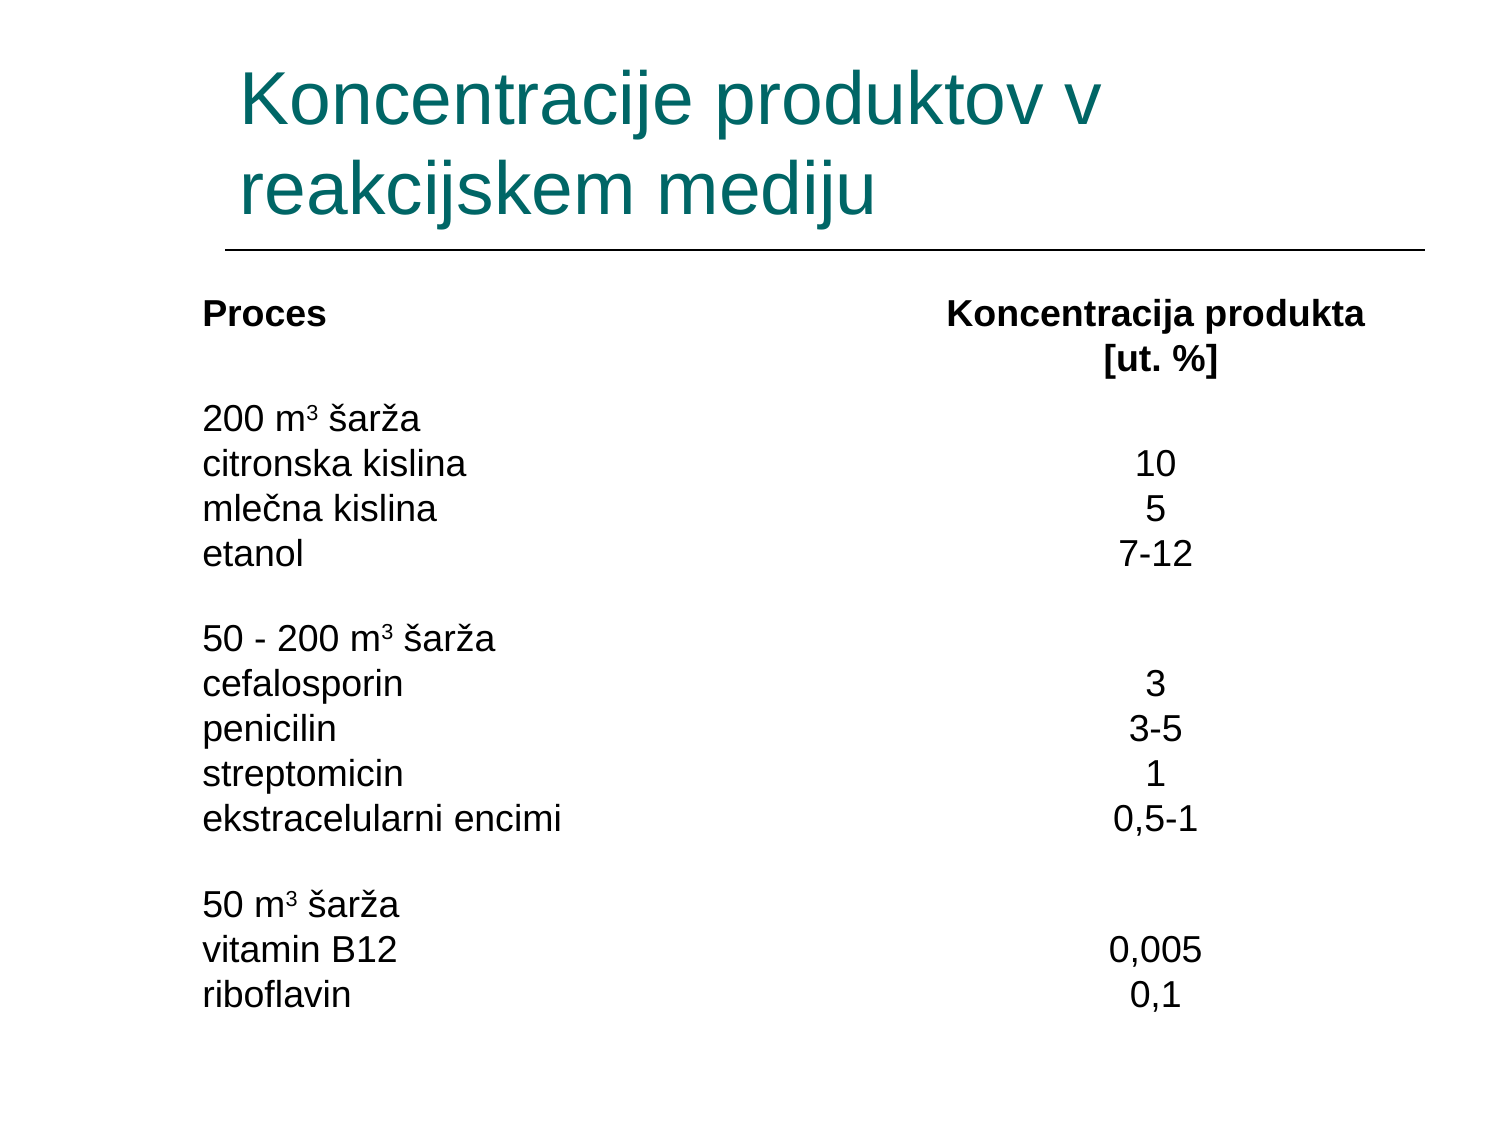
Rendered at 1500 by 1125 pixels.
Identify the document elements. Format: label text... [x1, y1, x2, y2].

table_cell 0,005 0,1 [865, 873, 1447, 1046]
table_cell 200 m3 šarža citronska kislina mlečna kislina etanol [188, 386, 865, 606]
table_cell 10 5 7-12 [865, 386, 1447, 606]
table_header Proces [188, 281, 865, 386]
table_cell 50 m3 šarža vitamin B12 riboflavin [188, 873, 865, 1046]
table_cell 3 3-5 1 0,5-1 [865, 606, 1447, 873]
table_header Koncentracija produkta [ut. %] [865, 281, 1447, 386]
title Koncentracije produktov v reakcijskem mediju [224, 41, 1425, 237]
table_cell 50 - 200 m3 šarža cefalosporin penicilin streptomicin ekstracelularni encimi [188, 606, 865, 873]
